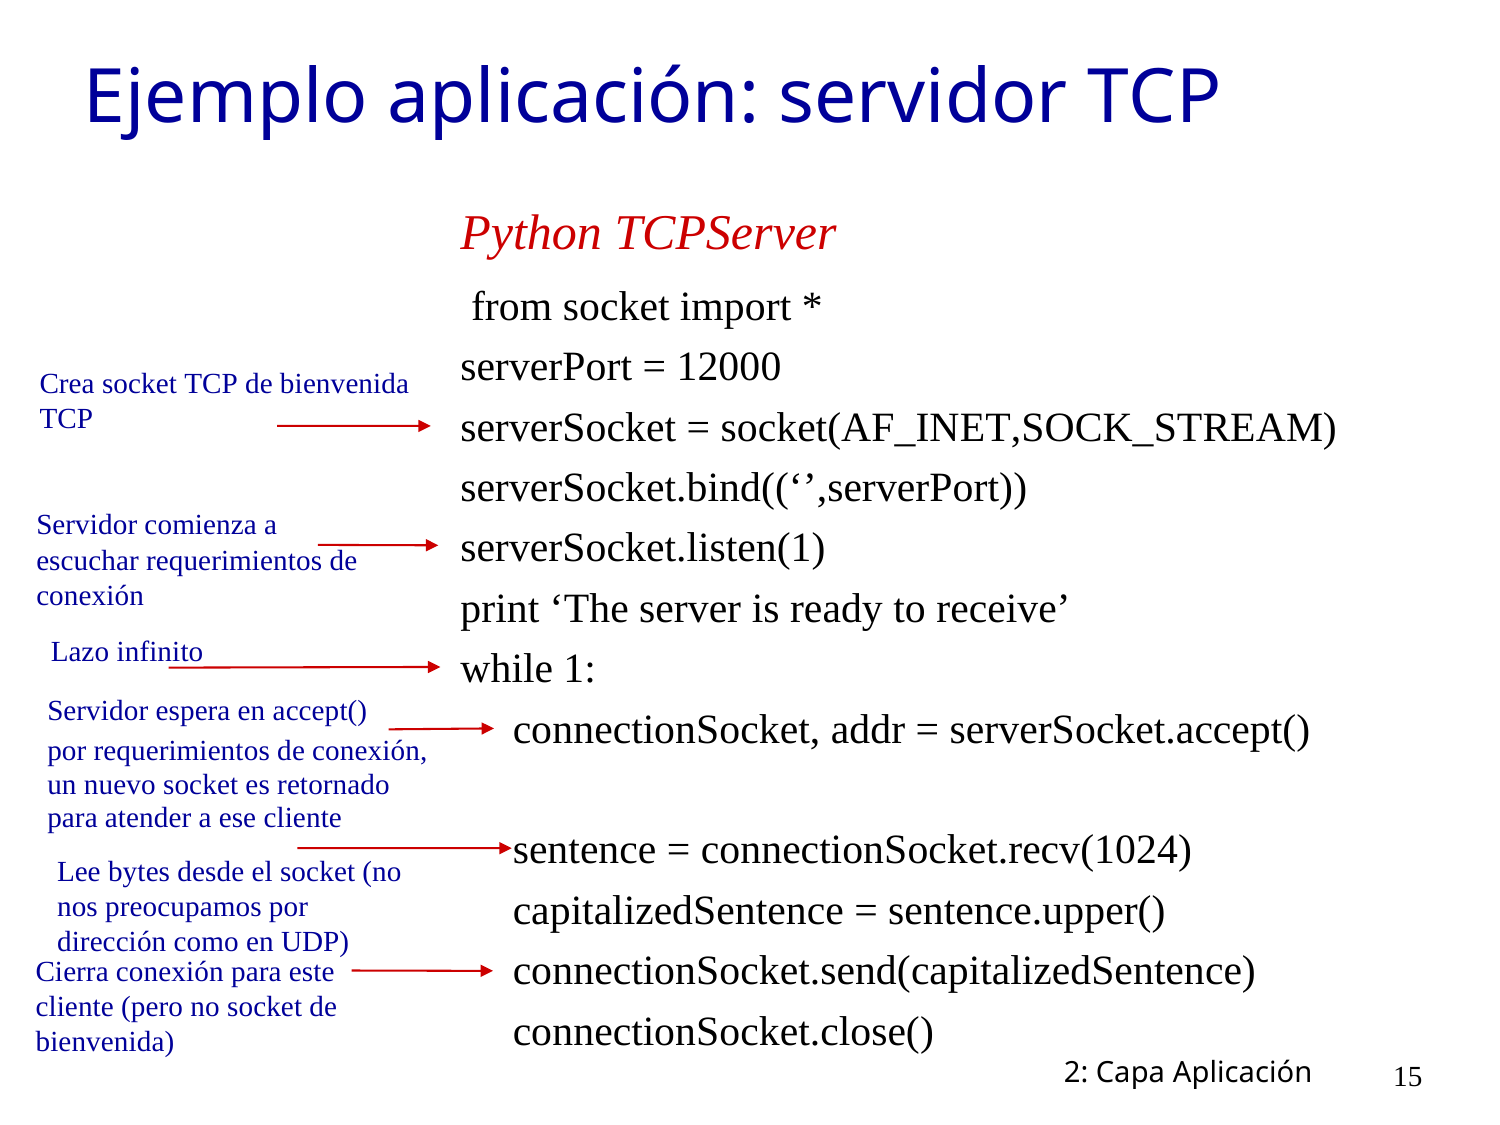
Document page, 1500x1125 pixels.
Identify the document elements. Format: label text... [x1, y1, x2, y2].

text_box Crea socket TCP de bienvenida TCP [24, 356, 445, 442]
text_box Ejemplo aplicación: servidor TCP [69, 14, 1345, 171]
text_box Lee bytes desde el socket (no nos preocupamos por dirección como en UDP) [42, 844, 429, 966]
text_box Servidor comienza a escuchar requerimientos de conexión [21, 498, 395, 619]
text_box from socket import * serverPort = 12000 serverSocket = socket(AF_INET,SOCK_STREAM) serverSocket.bind((‘’,serverPort)) serverSocket.listen(1) print ‘The server is ready to receive’ while 1: connectionSocket, addr = serverSocket.accept() sentence = connectionSocket.recv(1024) capitalizedSentence = sentence.upper() connectionSocket.send(capitalizedSentence) connectionSocket.close() [445, 270, 1353, 1062]
text_box Servidor espera en accept() por requerimientos de conexión, un nuevo socket es retornado para atender a ese cliente [32, 685, 455, 842]
text_box Lazo infinito [36, 625, 261, 675]
text_box Python TCPServer [445, 191, 852, 268]
text_box Cierra conexión para este cliente (pero no socket de bienvenida) [20, 944, 407, 1066]
